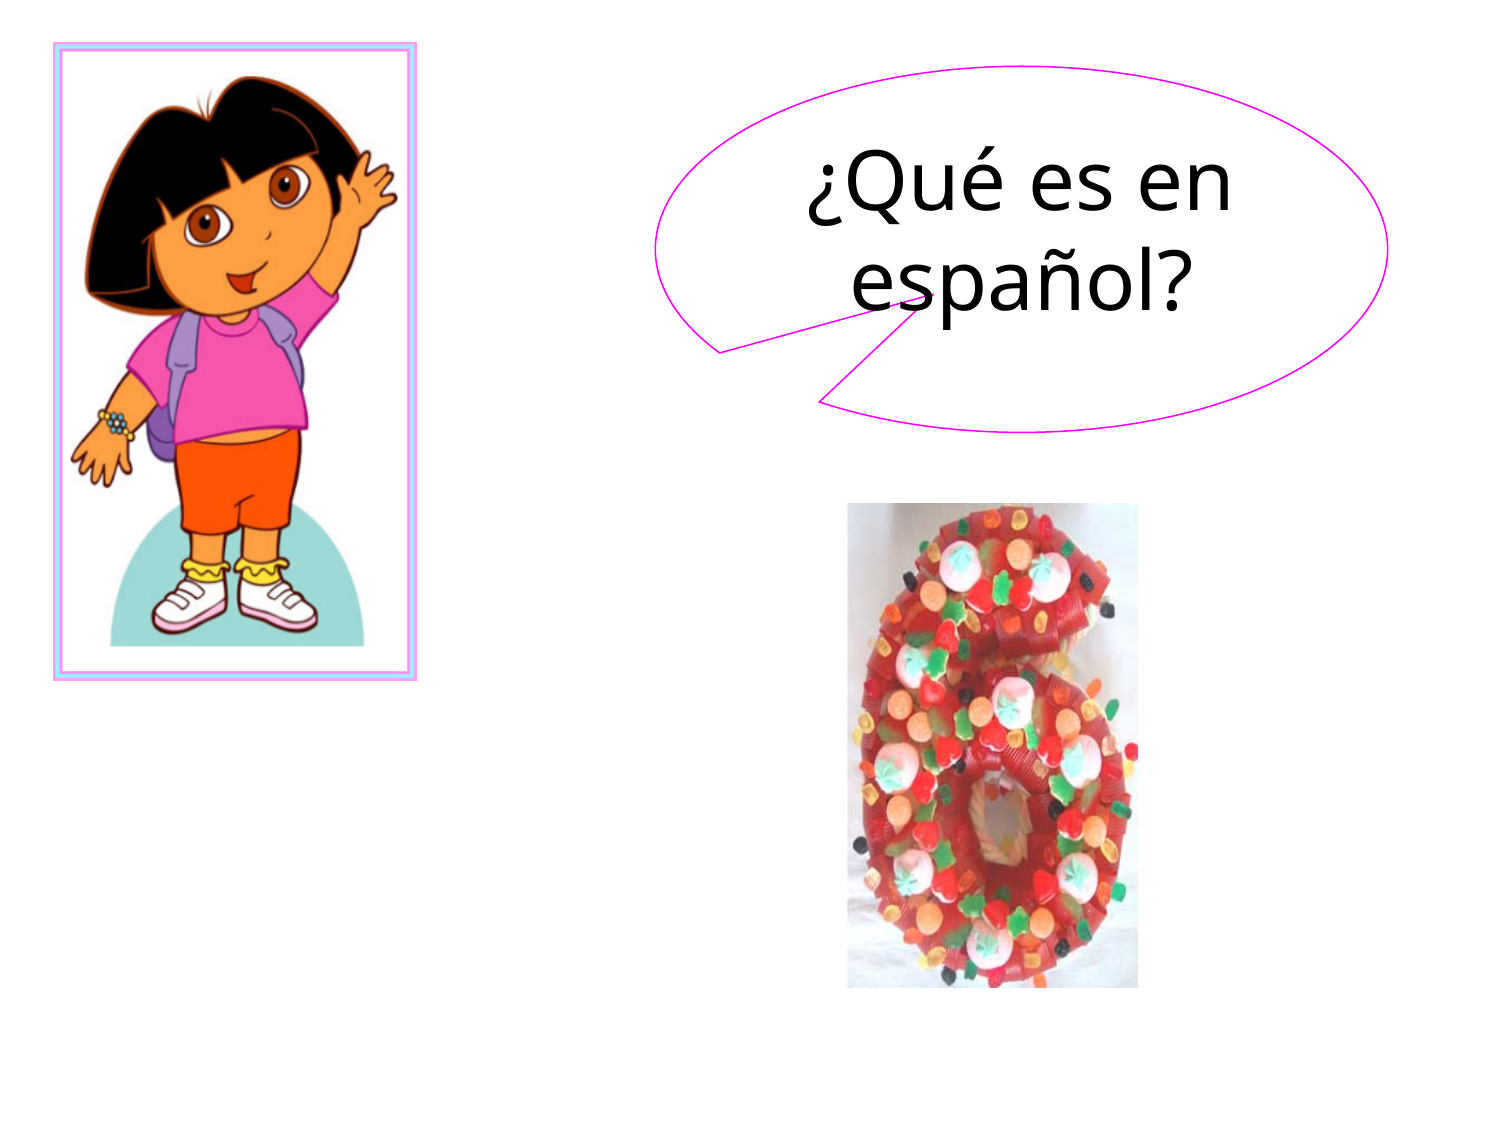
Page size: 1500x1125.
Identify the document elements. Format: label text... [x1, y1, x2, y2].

text_box ¿Qué es en español? [655, 66, 1388, 433]
picture [53, 42, 417, 681]
picture [761, 503, 1231, 988]
